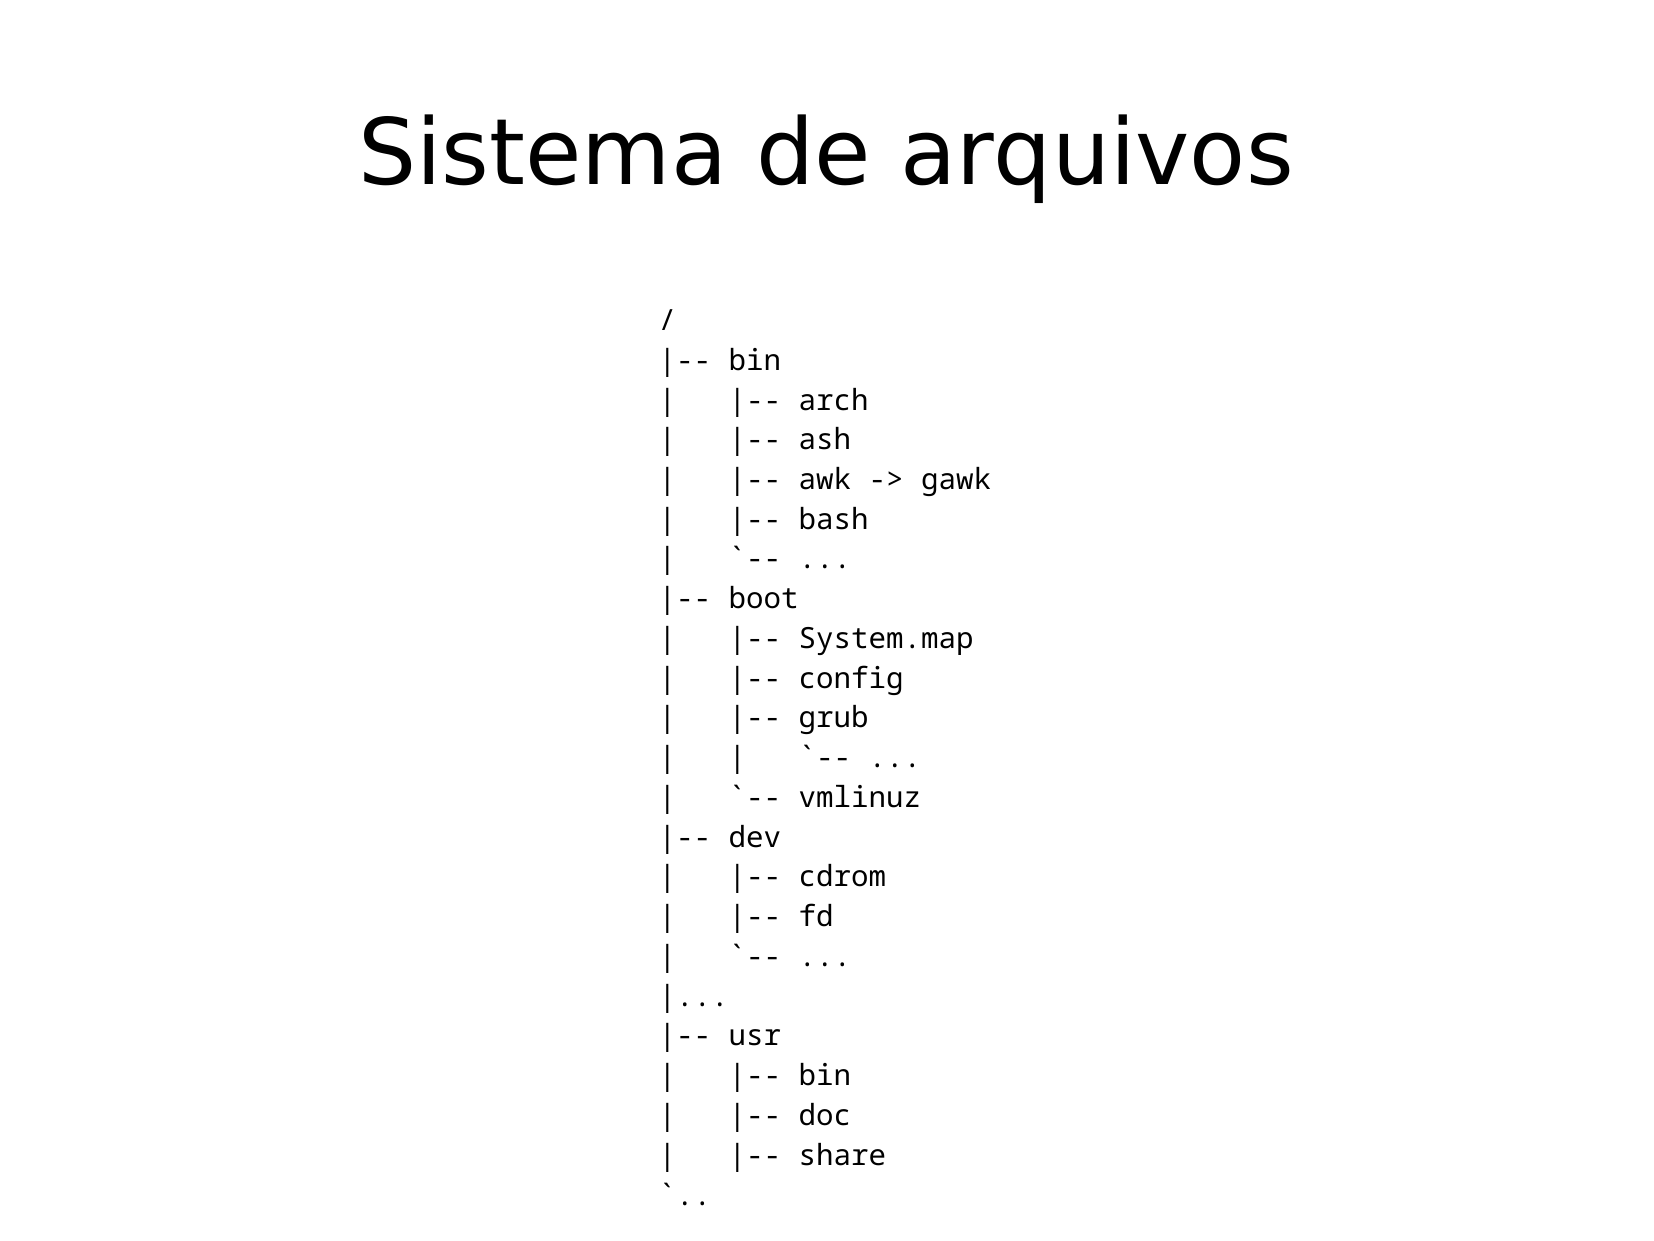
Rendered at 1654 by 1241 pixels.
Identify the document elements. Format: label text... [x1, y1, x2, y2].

text_box / |-- bin | |-- arch | |-- ash | |-- awk -> gawk | |-- bash | `-- ... |-- boot | |-- System.map | |-- config | |-- grub | | `-- ... | `-- vmlinuz |-- dev | |-- cdrom | |-- fd | `-- ... |... |-- usr | |-- bin | |-- doc | |-- share `.. [643, 291, 1208, 1095]
title Sistema de arquivos [82, 49, 1571, 257]
